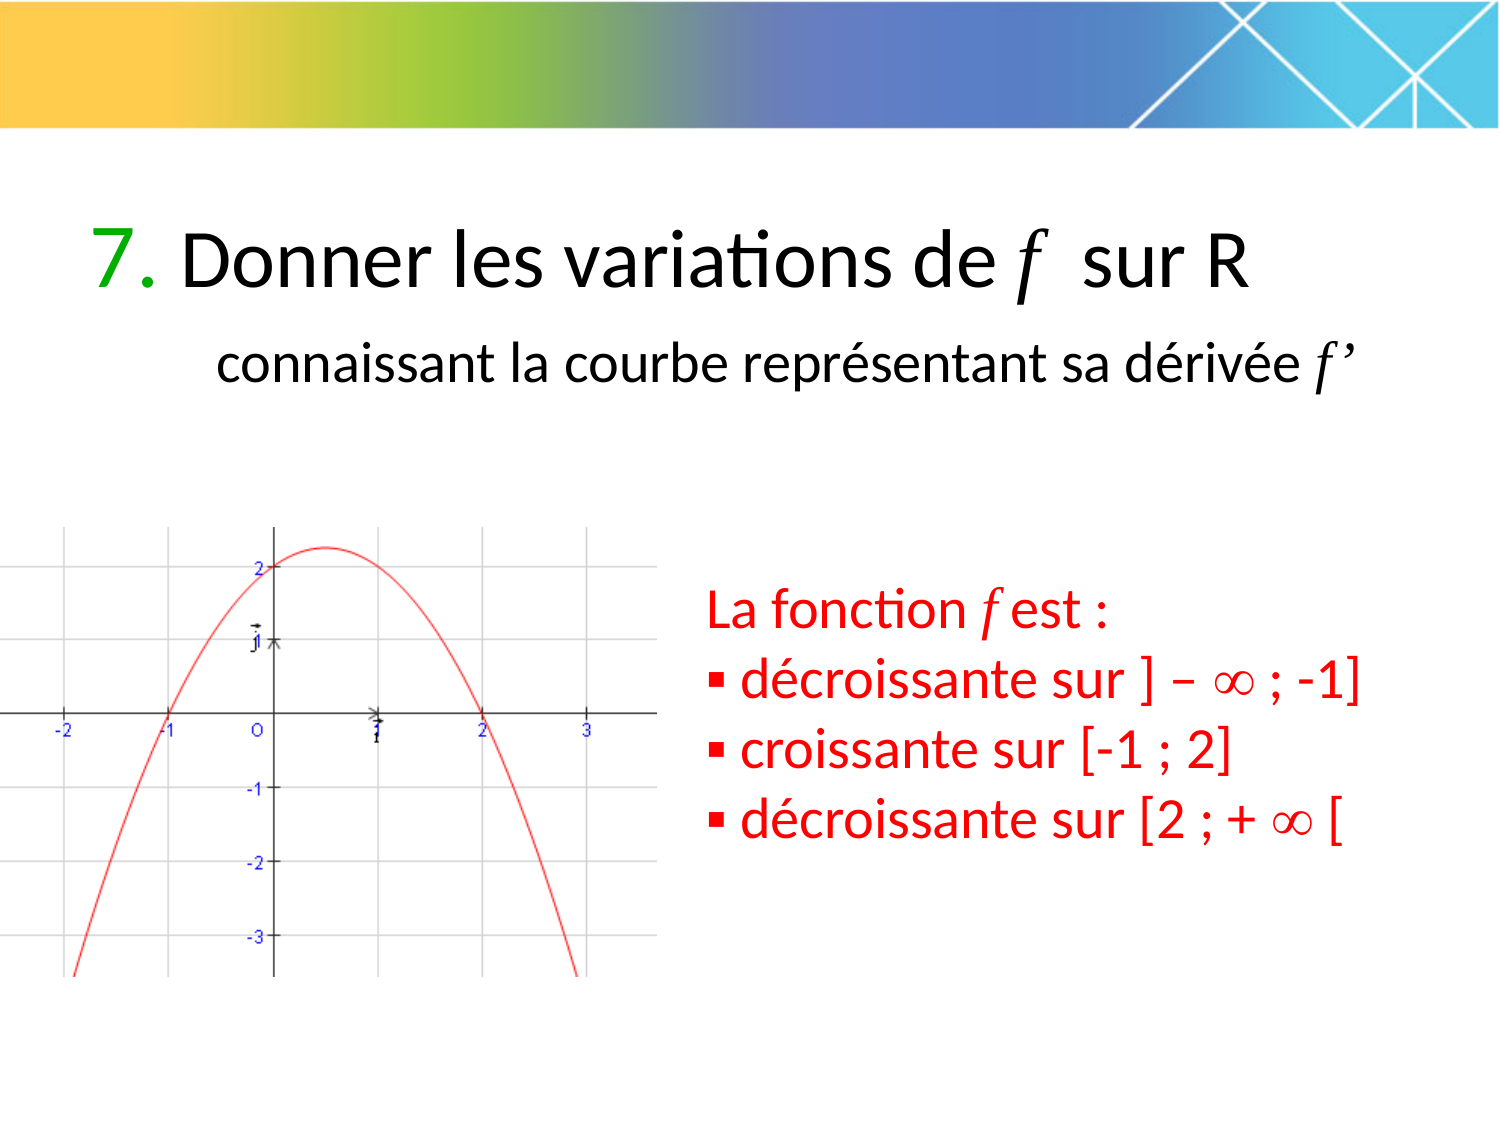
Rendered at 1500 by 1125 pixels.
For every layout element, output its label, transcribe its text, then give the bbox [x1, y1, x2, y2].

text_box 7. Donner les variations de f sur R [74, 163, 1500, 338]
picture [0, 527, 657, 977]
picture [0, 0, 1500, 130]
text_box La fonction f est : ▪ décroissante sur ] –  ; -1] ▪ croissante sur [-1 ; 2] ▪ décroissante sur [2 ; +  [ [691, 562, 1500, 903]
text_box connaissant la courbe représentant sa dérivée f’ [201, 316, 1385, 402]
